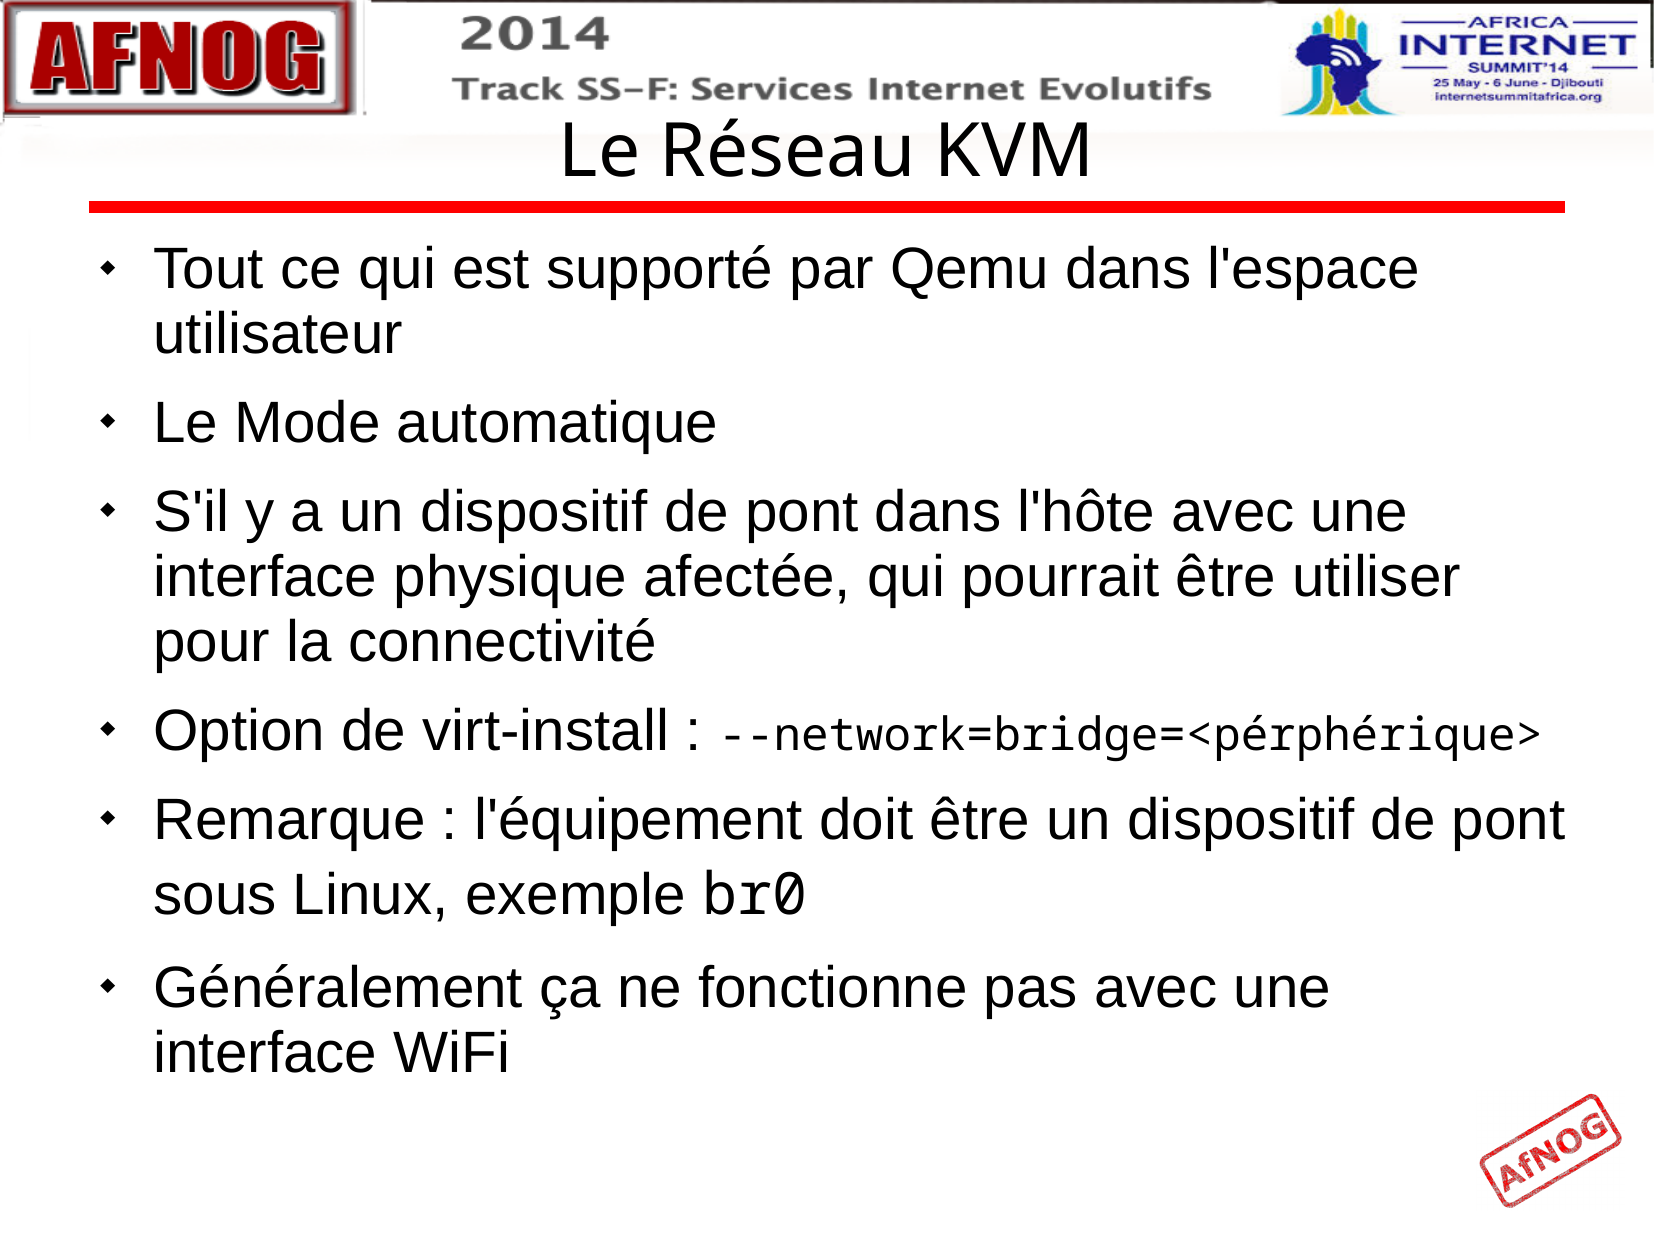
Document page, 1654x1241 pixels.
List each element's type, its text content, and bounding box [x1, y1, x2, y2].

list Tout ce qui est supporté par Qemu dans l'espace utilisateur Le Mode automatique S'il y a un dispositif de pont dans l'hôte avec une interface physique afectée, qui pourrait être utiliser pour la connectivité Option de virt-install : --network=bridge=<pérphérique> Remarque : l'équipement doit être un dispositif de pont sous Linux, exemple br0 Généralement ça ne fonctionne pas avec une interface WiFi [82, 236, 1571, 1079]
title Le Réseau KVM [82, 59, 1571, 236]
picture [0, 0, 1654, 1241]
